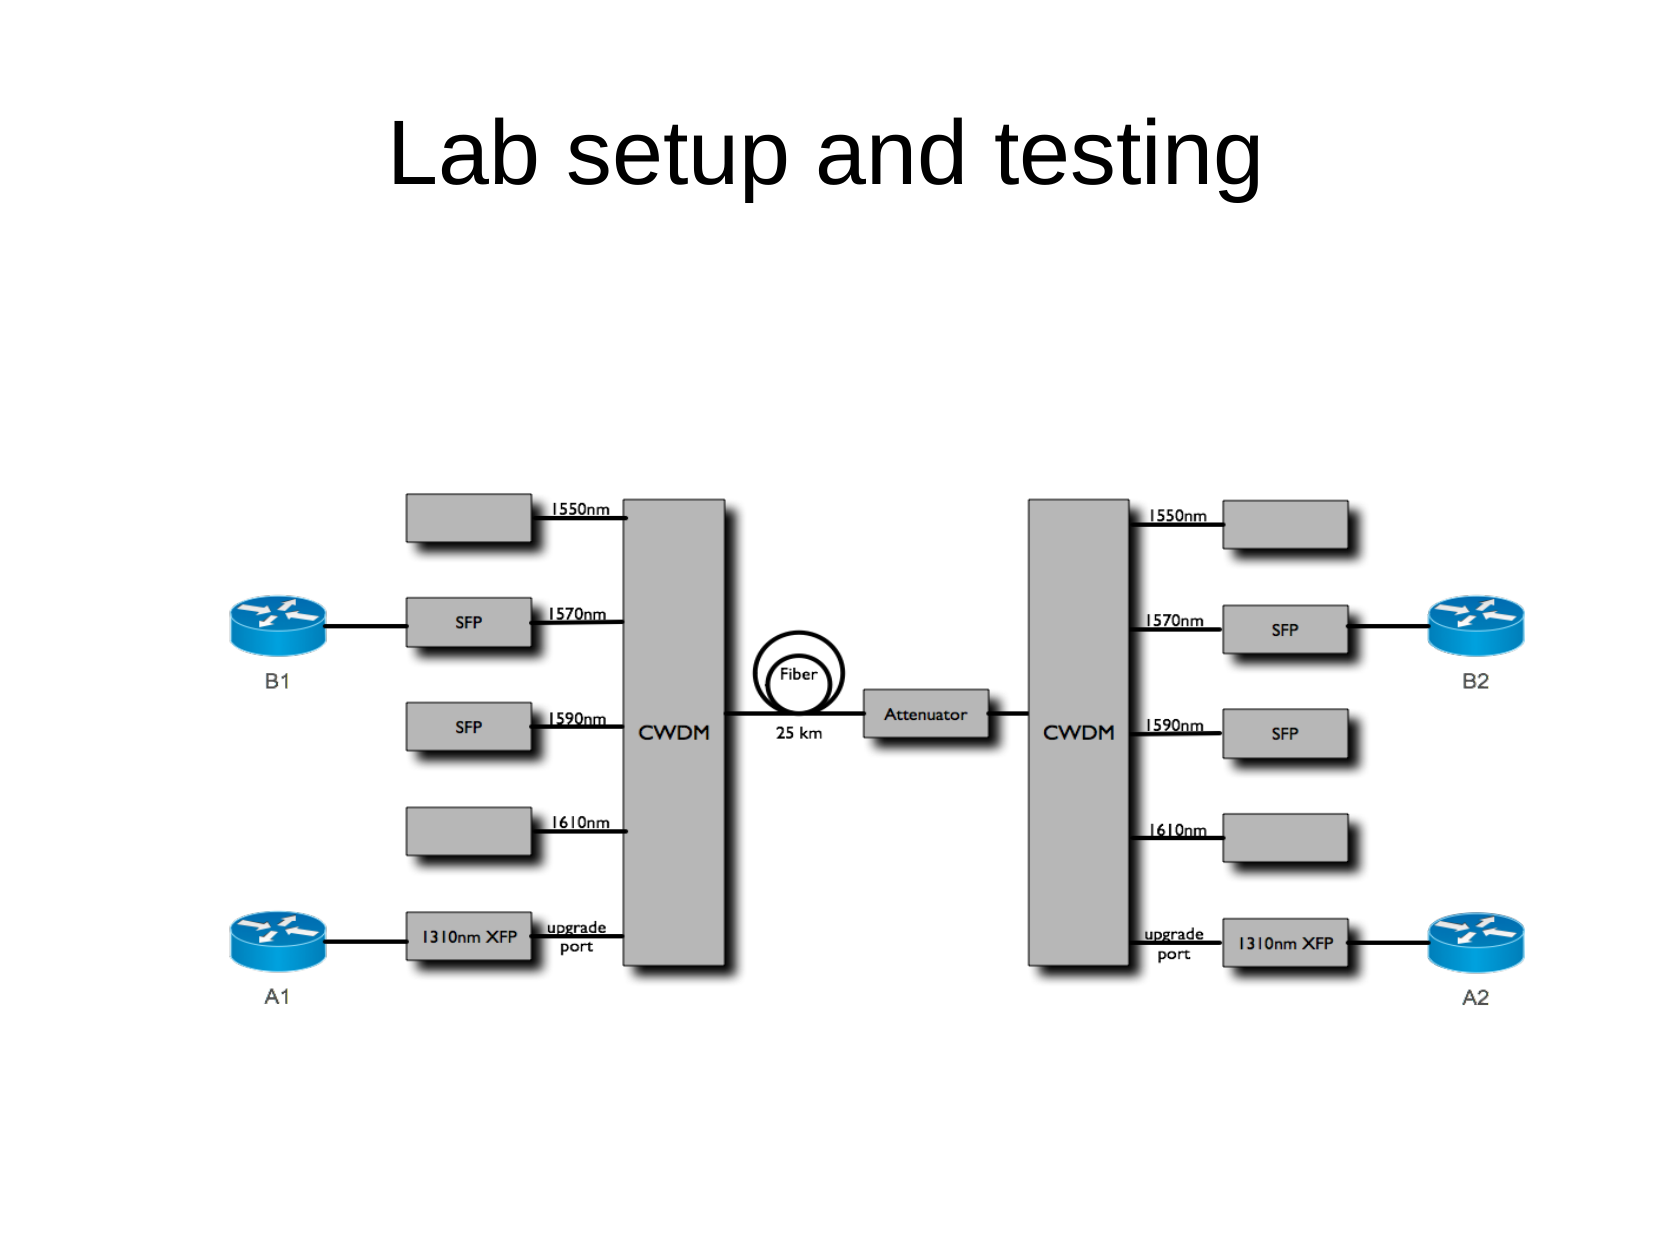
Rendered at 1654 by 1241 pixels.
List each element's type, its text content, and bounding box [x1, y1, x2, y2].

title Lab setup and testing [82, 49, 1571, 257]
picture [112, 266, 1525, 1088]
